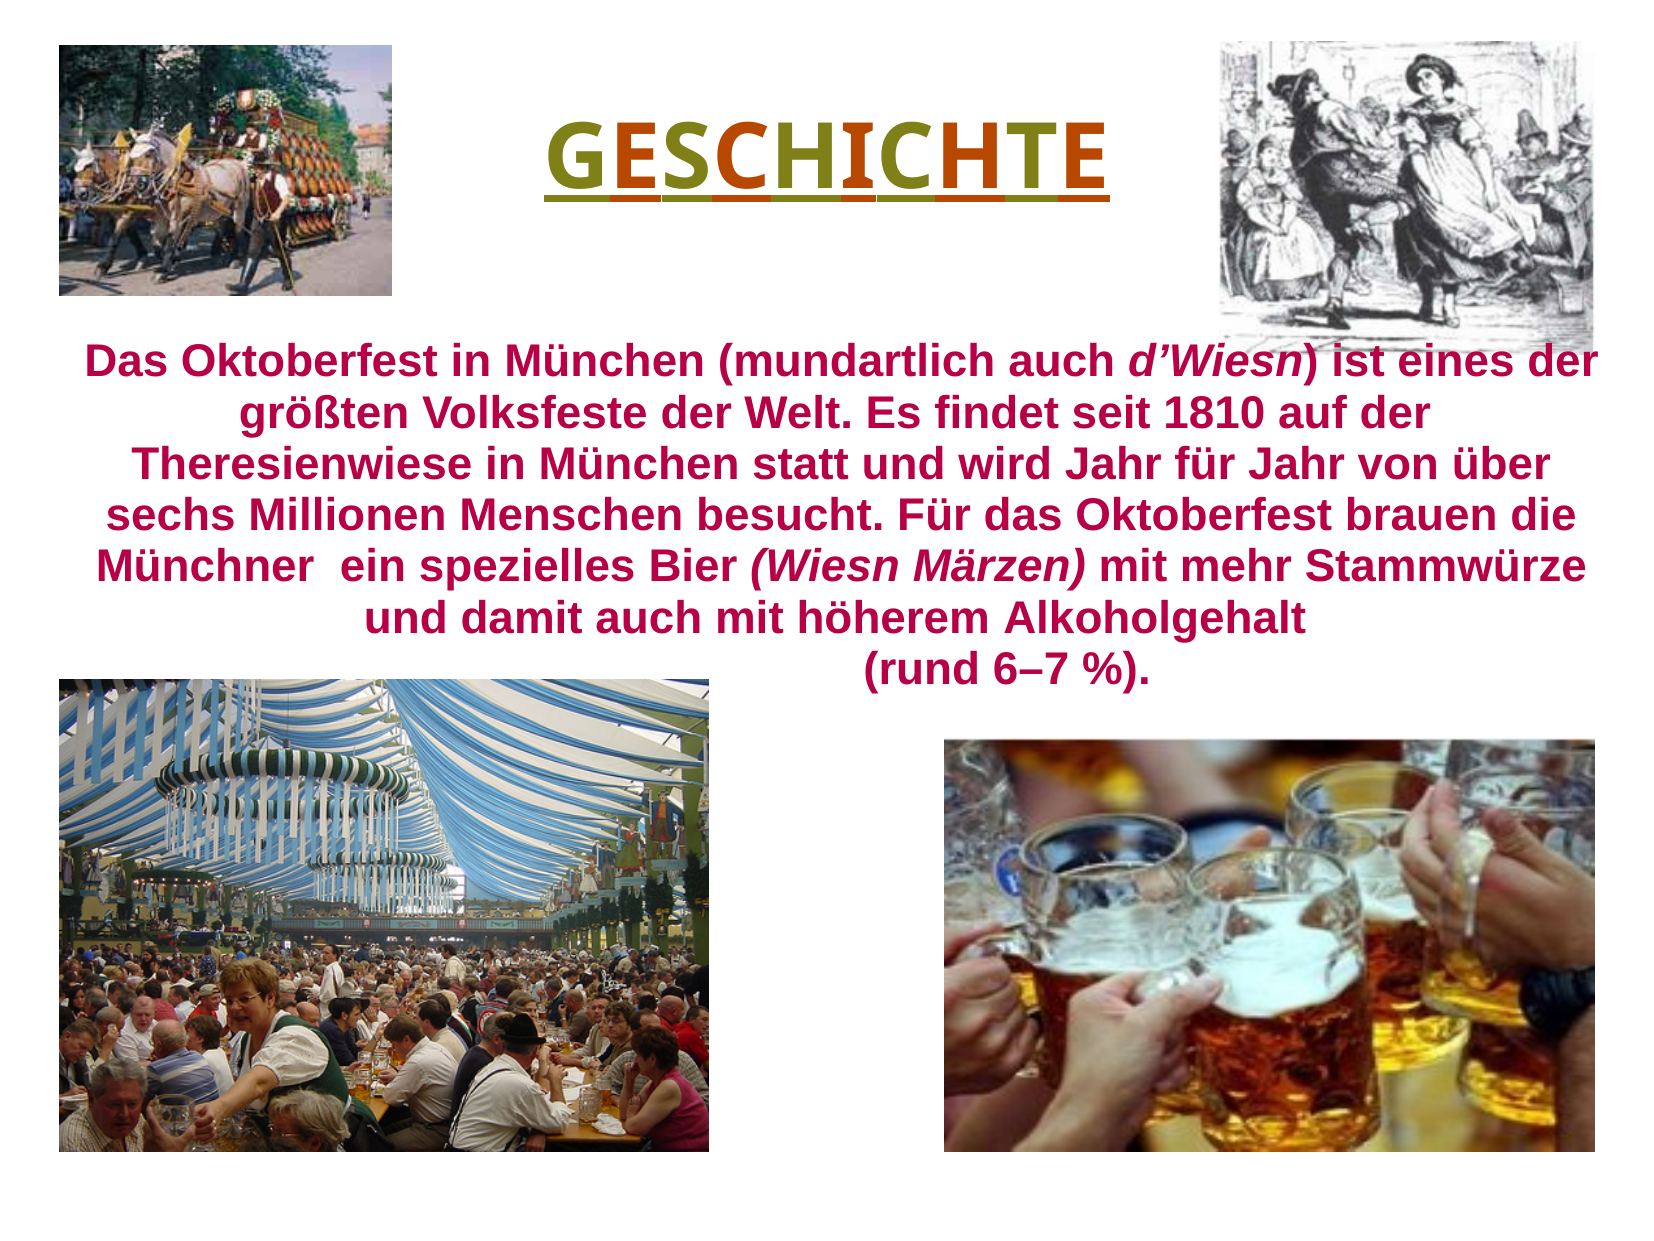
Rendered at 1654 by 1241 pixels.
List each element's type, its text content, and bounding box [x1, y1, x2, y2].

picture [1219, 41, 1595, 327]
title GESCHICHTE [392, 49, 1219, 257]
text_box Das Oktoberfest in München (mundartlich auch d’Wiesn) ist eines der größten Volksfeste der Welt. Es findet seit 1810 auf der Theresienwiese in München statt und wird Jahr für Jahr von über sechs Millionen Menschen besucht. Für das Oktoberfest brauen die Münchner ein spezielles Bier (Wiesn Märzen) mit mehr Stammwürze und damit auch mit höherem Alkoholgehalt (rund 6–7 %). [59, 327, 1625, 709]
picture [59, 45, 392, 296]
picture [59, 679, 709, 1152]
picture [944, 738, 1595, 1152]
